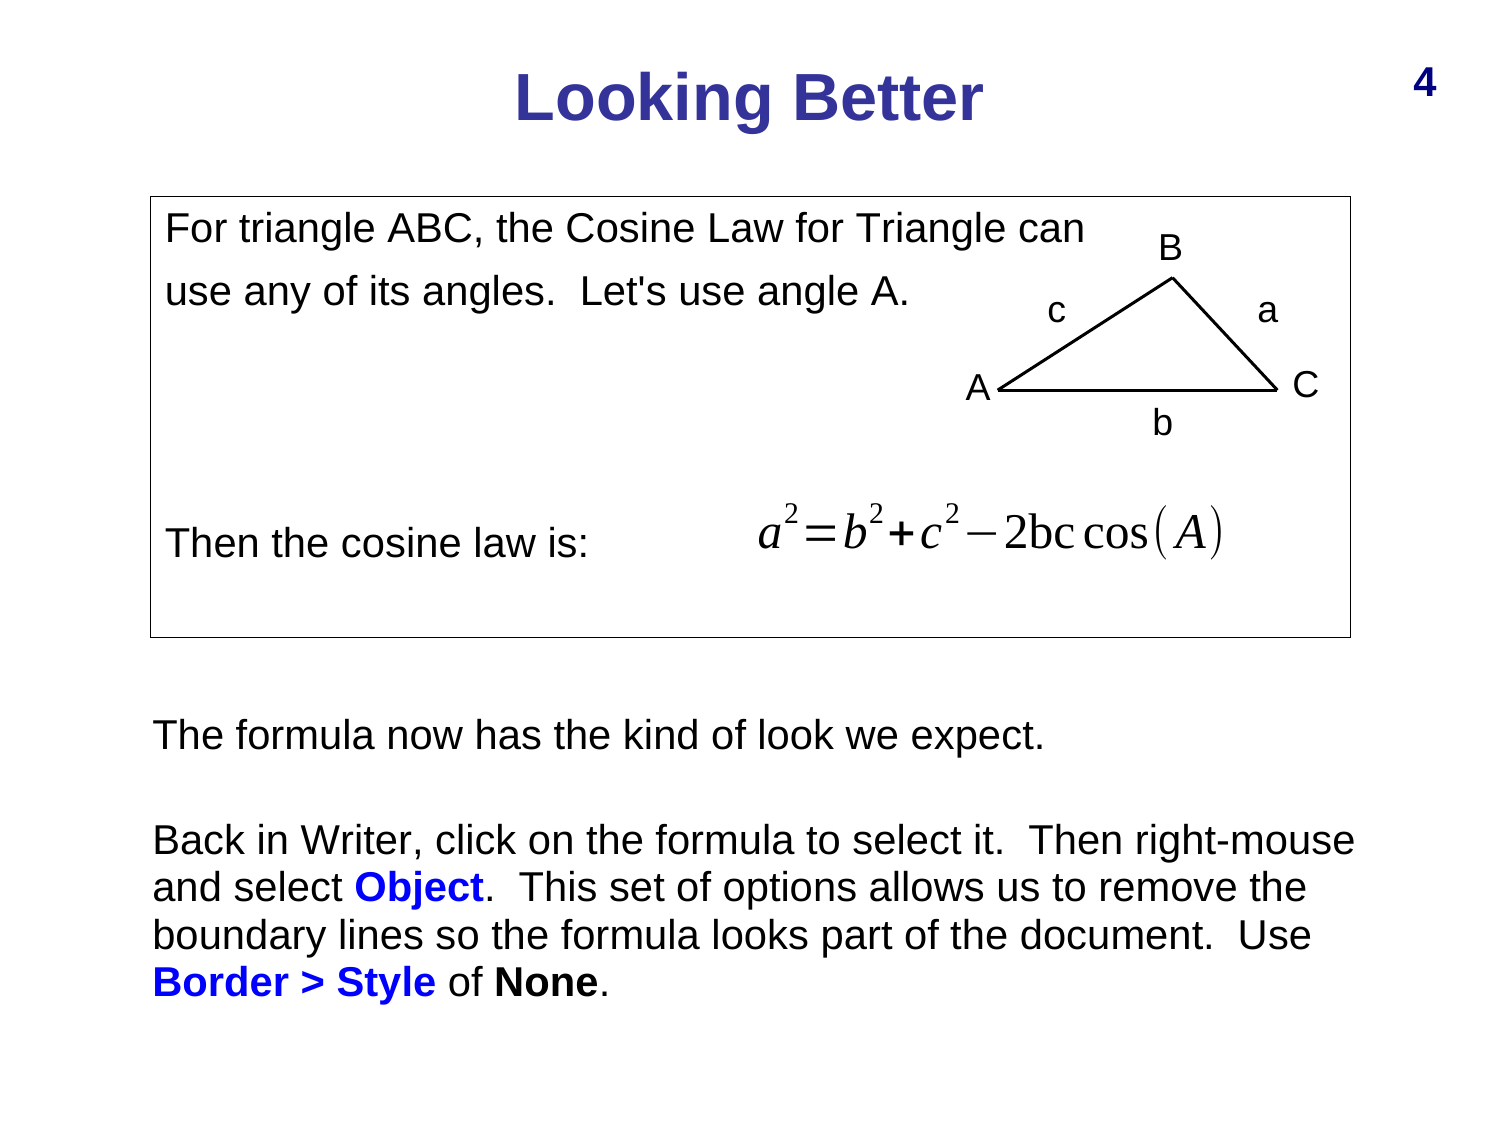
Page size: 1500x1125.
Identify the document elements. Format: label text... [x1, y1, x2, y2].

text_box c [1032, 277, 1103, 338]
text_box B [1143, 215, 1179, 276]
list For triangle ABC, the Cosine Law for Triangle can use any of its angles. Let's use angle A. Then the cosine law is: [150, 196, 1351, 638]
text_box a [1242, 277, 1278, 338]
title Looking Better [75, 45, 1426, 150]
list The formula now has the kind of look we expect. Back in Writer, click on the formula to select it. Then right-mouse and select Object. This set of options allows us to remove the boundary lines so the formula looks part of the document. Use Border > Style of None. [75, 712, 1426, 1079]
text_box C [1277, 352, 1313, 413]
text_box A [950, 355, 986, 416]
text_box b [1137, 390, 1208, 451]
chart [750, 496, 1231, 563]
text_box 4 [1387, 47, 1463, 113]
